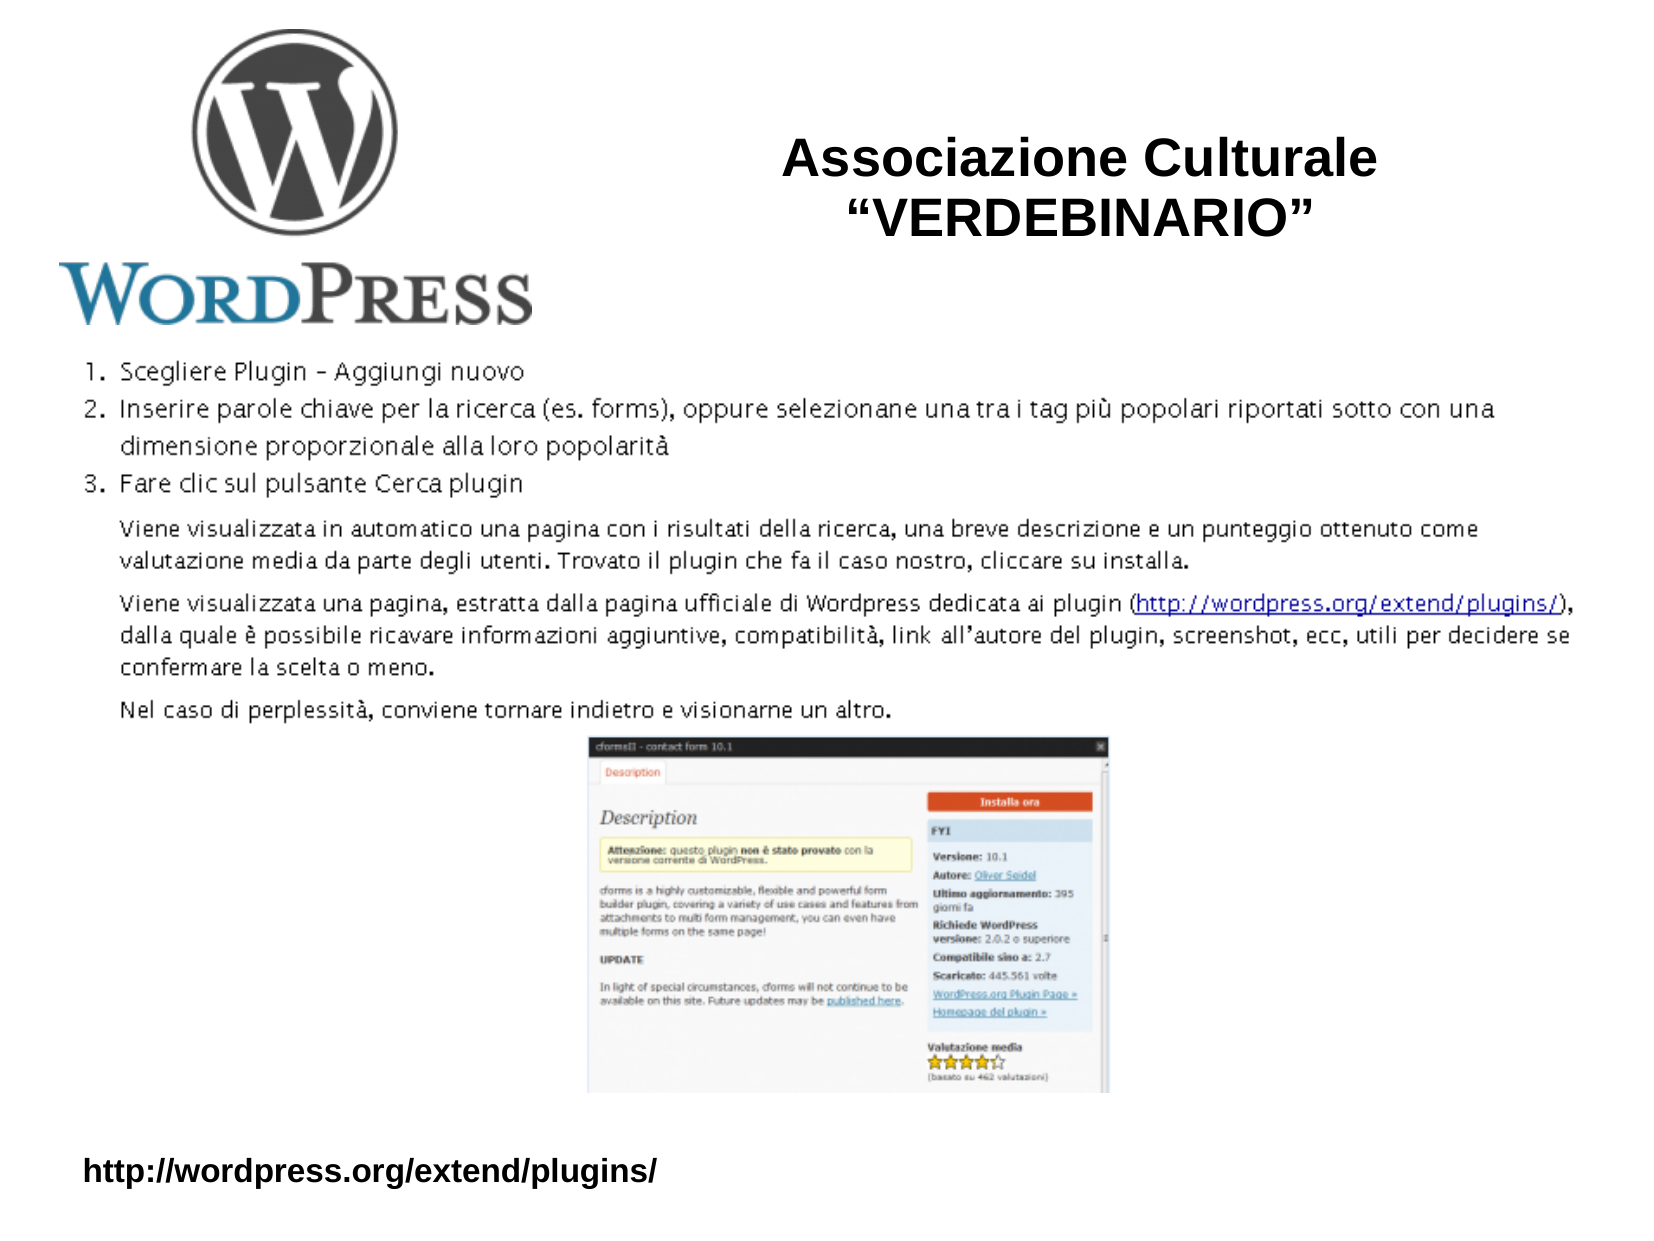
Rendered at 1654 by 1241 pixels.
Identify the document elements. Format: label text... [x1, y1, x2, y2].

title http://wordpress.org/extend/plugins/ [82, 1122, 1064, 1221]
picture [59, 29, 532, 325]
picture [70, 347, 1595, 1093]
title Associazione Culturale “VERDEBINARIO” [590, 50, 1571, 325]
